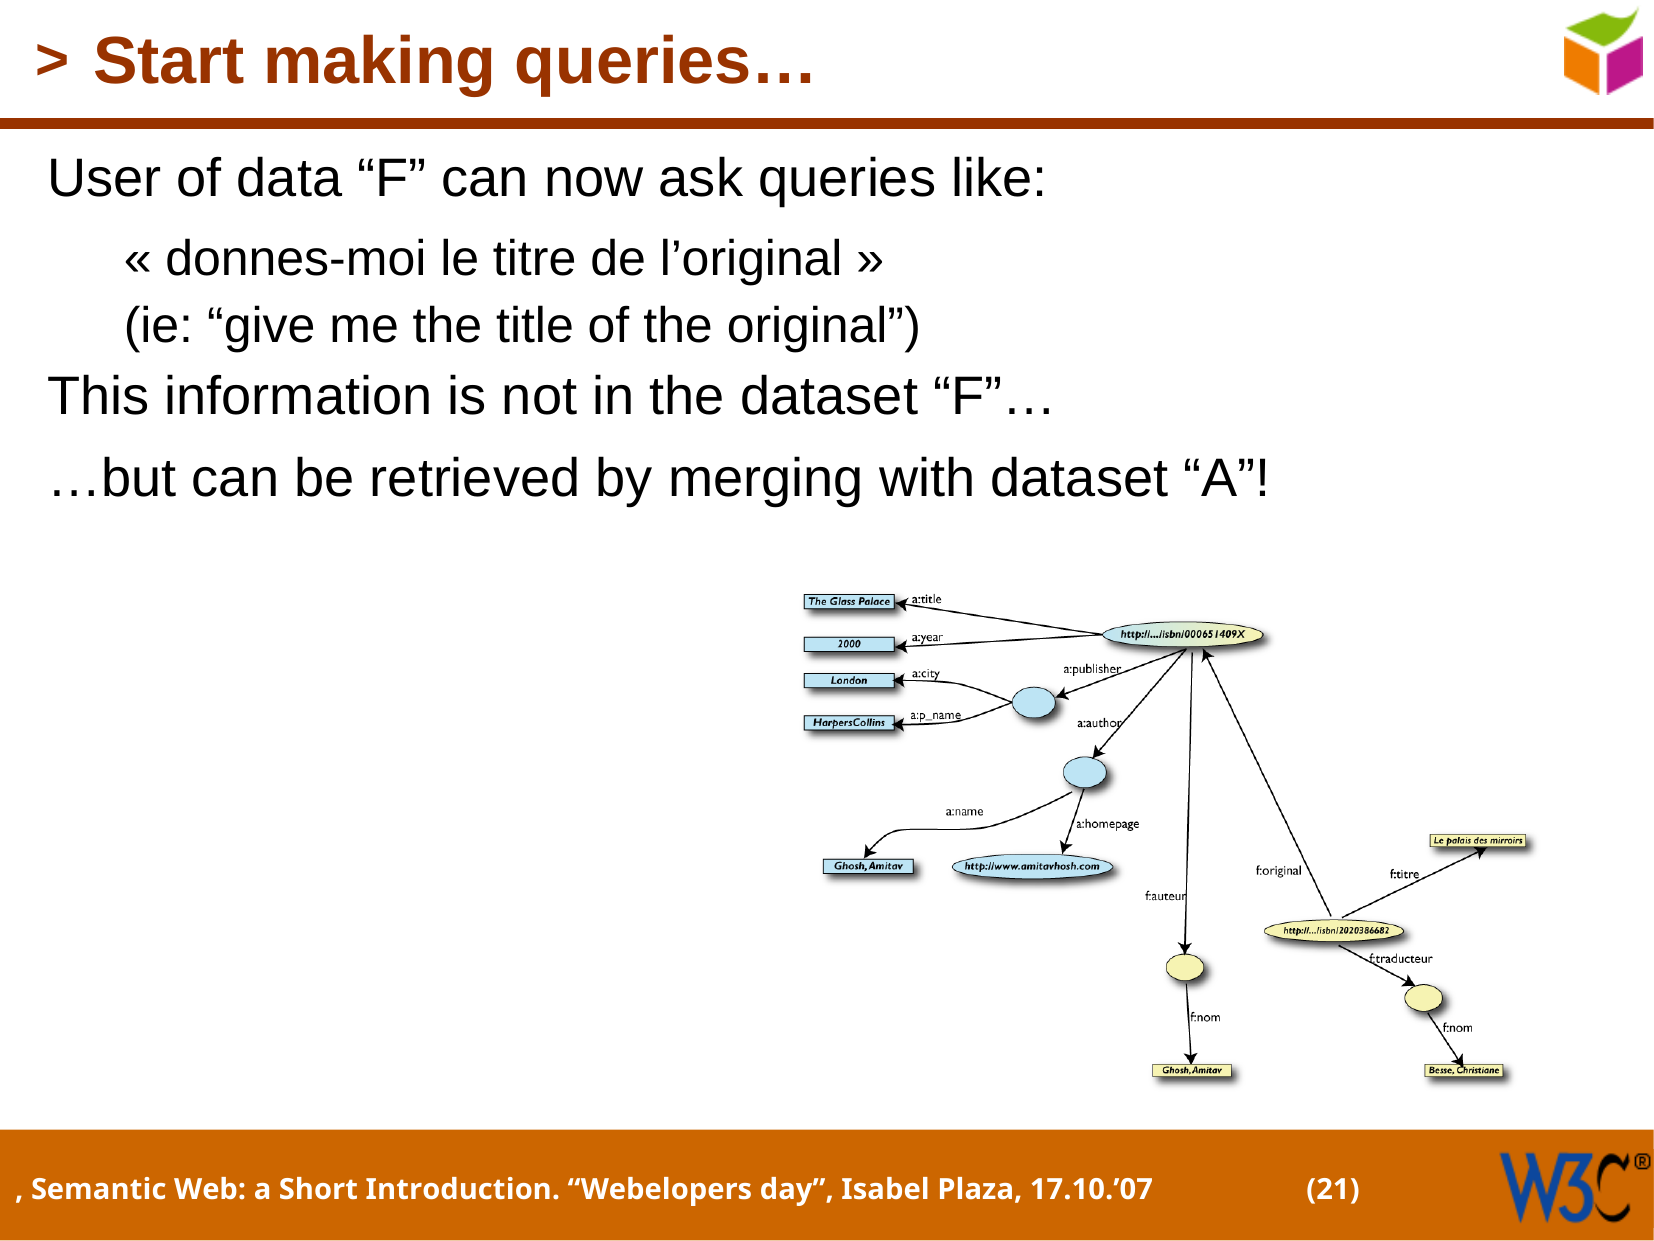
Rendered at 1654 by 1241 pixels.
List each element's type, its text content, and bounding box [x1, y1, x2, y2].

title Start making queries… [93, 0, 1493, 119]
picture [1564, 5, 1643, 95]
list User of data “F” can now ask queries like: « donnes-moi le titre de l’original » (ie: “give me the title of the original”) This information is not in the dataset “F”… …but can be retrieved by merging with dataset “A”! [29, 147, 1624, 621]
picture [797, 588, 1542, 1093]
picture [1495, 1149, 1654, 1228]
